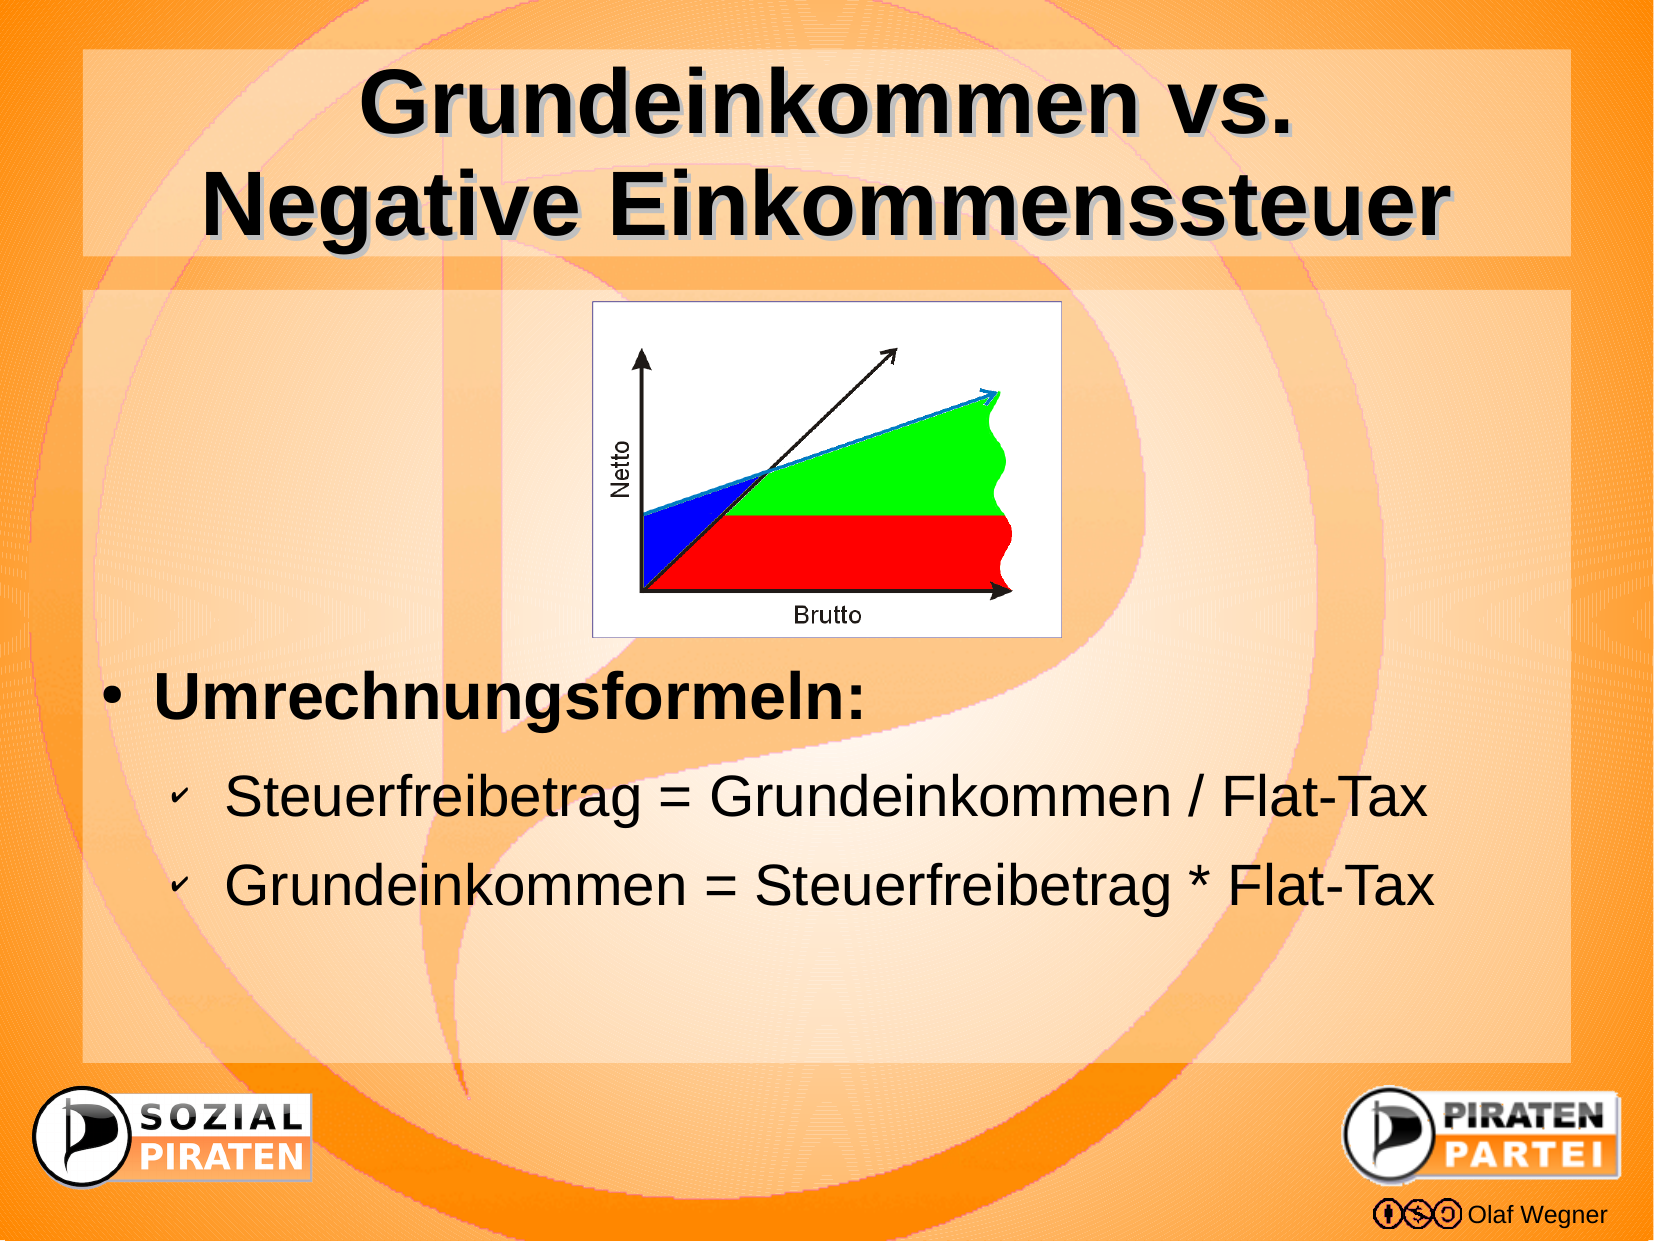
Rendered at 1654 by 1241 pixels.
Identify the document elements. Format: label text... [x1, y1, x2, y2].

list Umrechnungsformeln: Steuerfreibetrag = Grundeinkommen / Flat-Tax Grundeinkommen = Steuerfreibetrag * Flat-Tax [82, 555, 1571, 1063]
text_box Olaf Wegner [1452, 1193, 1623, 1237]
title Grundeinkommen vs. Negative Einkommenssteuer [82, 49, 1571, 257]
text_box [82, 289, 1571, 555]
picture [592, 301, 1062, 638]
picture [29, 0, 1623, 1241]
